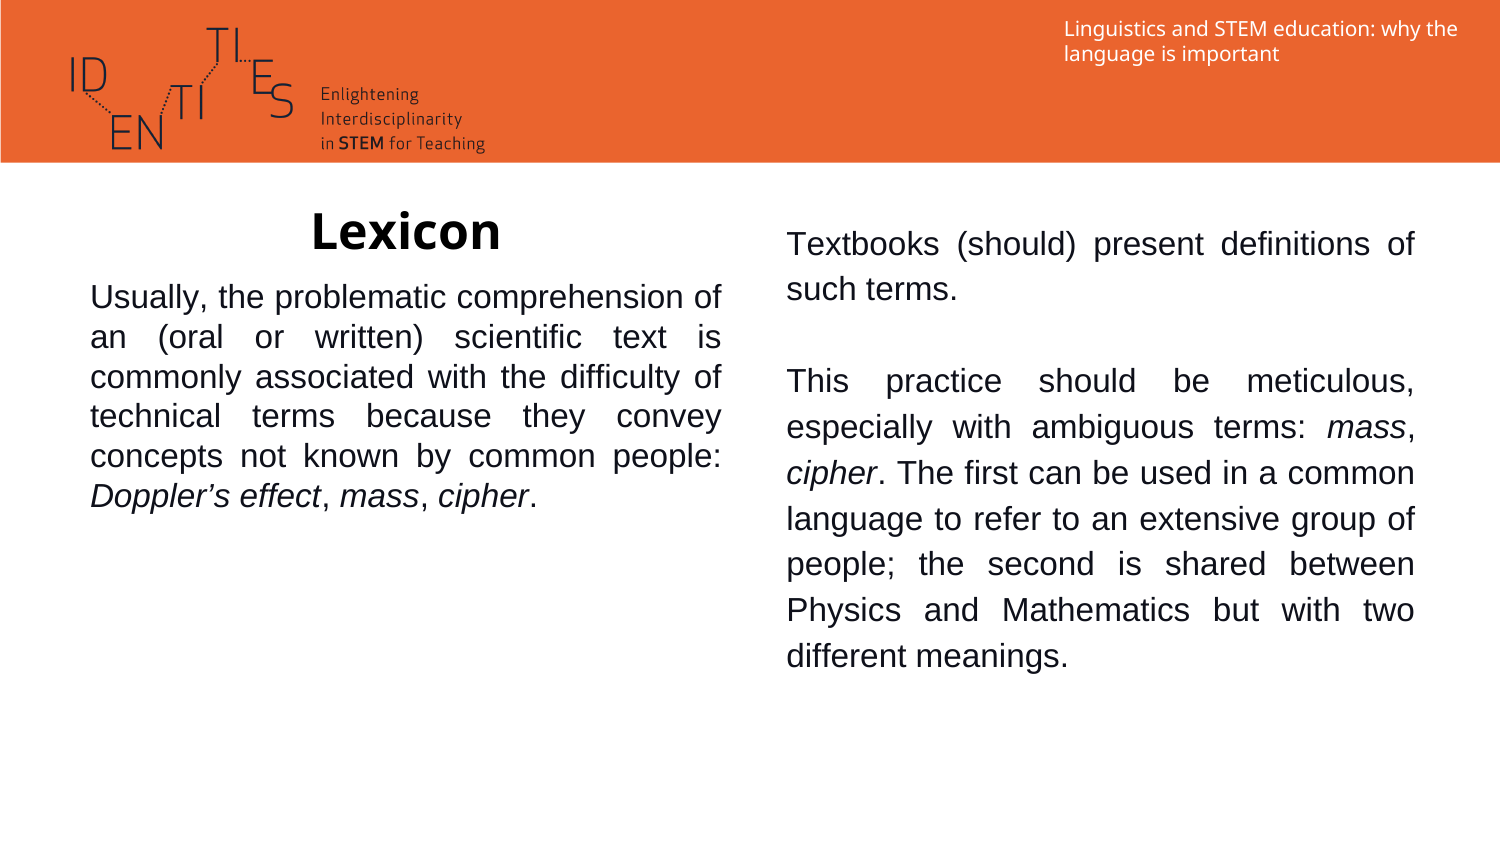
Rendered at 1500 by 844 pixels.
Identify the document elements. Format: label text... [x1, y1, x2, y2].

picture [71, 24, 485, 157]
text_box Linguistics and STEM education: why the language is important [1048, 7, 1500, 155]
list Usually, the problematic comprehension of an (oral or written) scientific text is commonly associated with the difficulty of technical terms because they convey concepts not known by common people: Doppler’s effect, mass, cipher. [75, 267, 738, 754]
list Textbooks (should) present definitions of such terms. This practice should be meticulous, especially with ambiguous terms: mass, cipher. The first can be used in a common language to refer to an extensive group of people; the second is shared between Physics and Mathematics but with two different meanings. [771, 208, 1435, 695]
list Lexicon [75, 188, 738, 267]
text_box [0, 0, 1500, 163]
